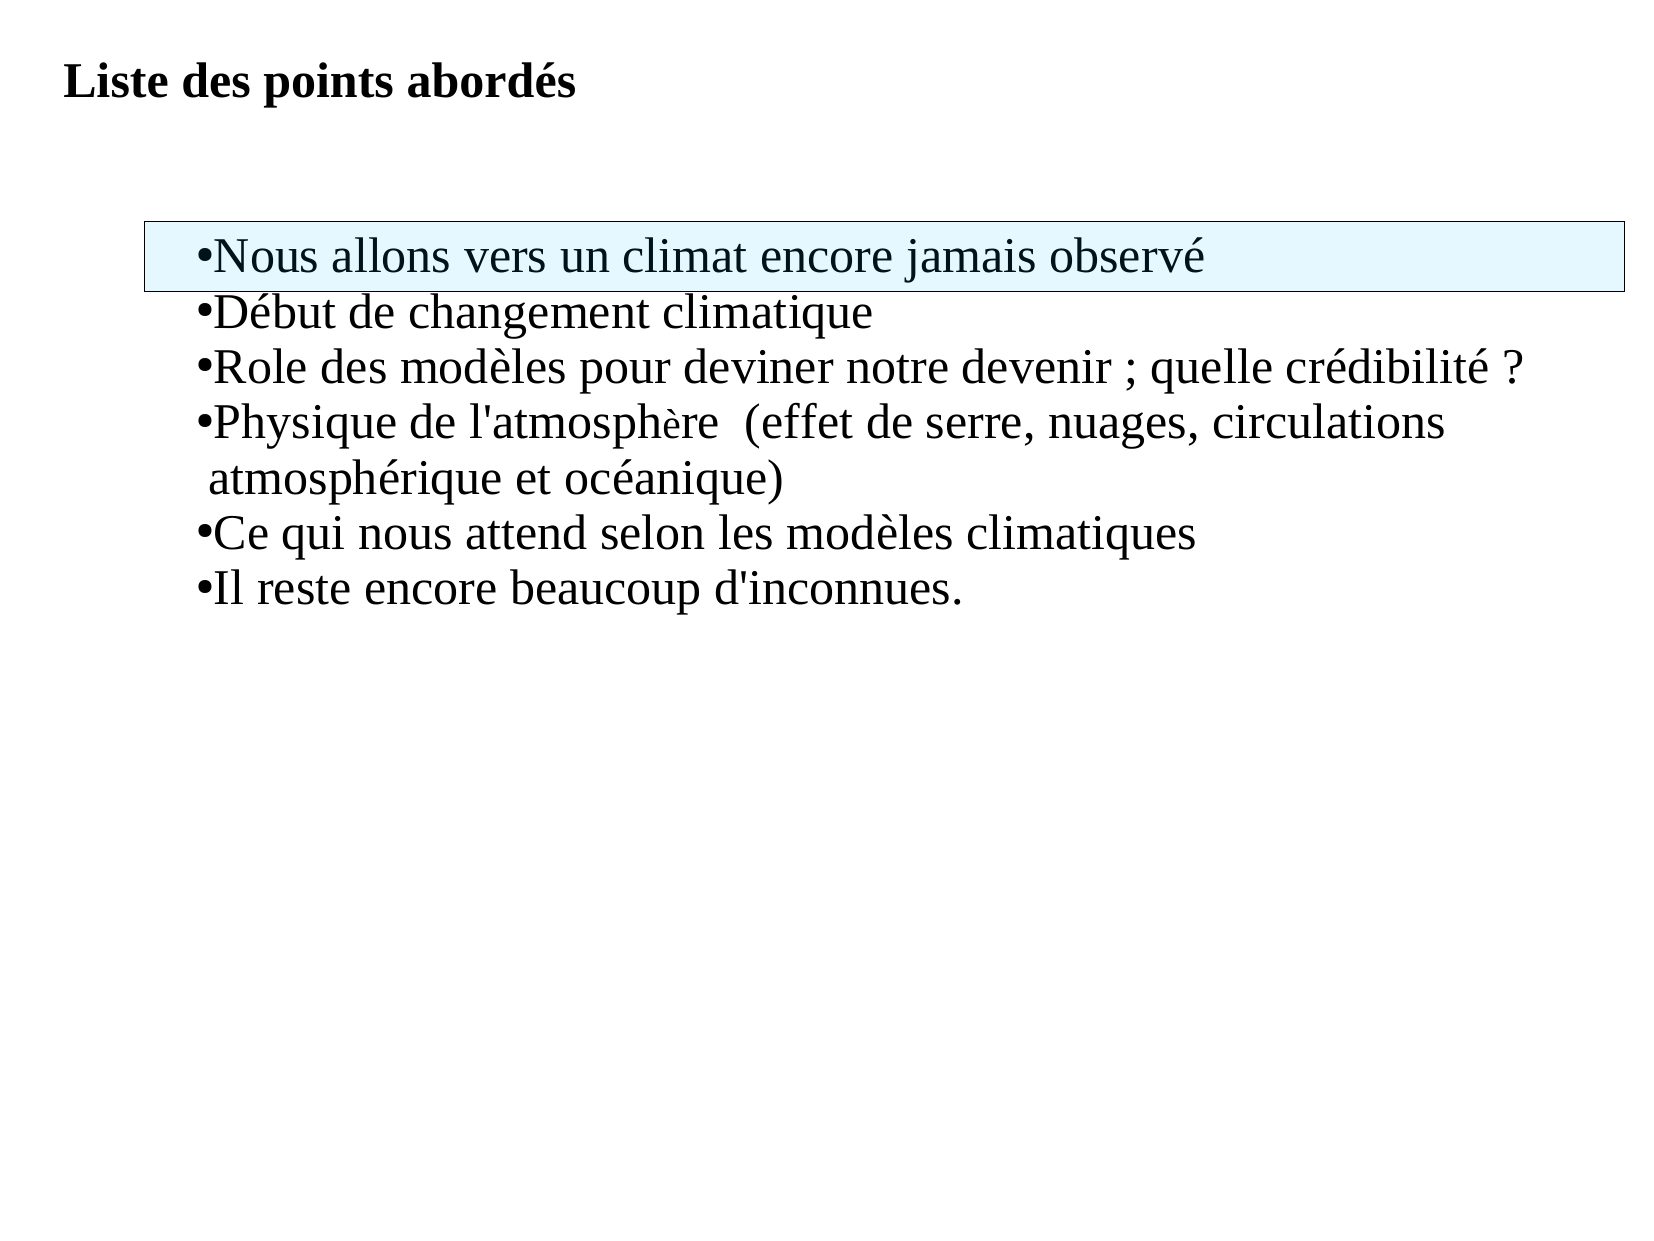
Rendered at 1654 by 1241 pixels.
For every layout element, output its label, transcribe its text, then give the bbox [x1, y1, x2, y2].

text_box Nous allons vers un climat encore jamais observé Début de changement climatique Role des modèles pour deviner notre devenir ; quelle crédibilité ? Physique de l'atmosphère (effet de serre, nuages, circulations atmosphérique et océanique) Ce qui nous attend selon les modèles climatiques Il reste encore beaucoup d'inconnues. [196, 292, 1521, 621]
text_box Liste des points abordés [63, 53, 576, 112]
text_box [144, 221, 1625, 292]
